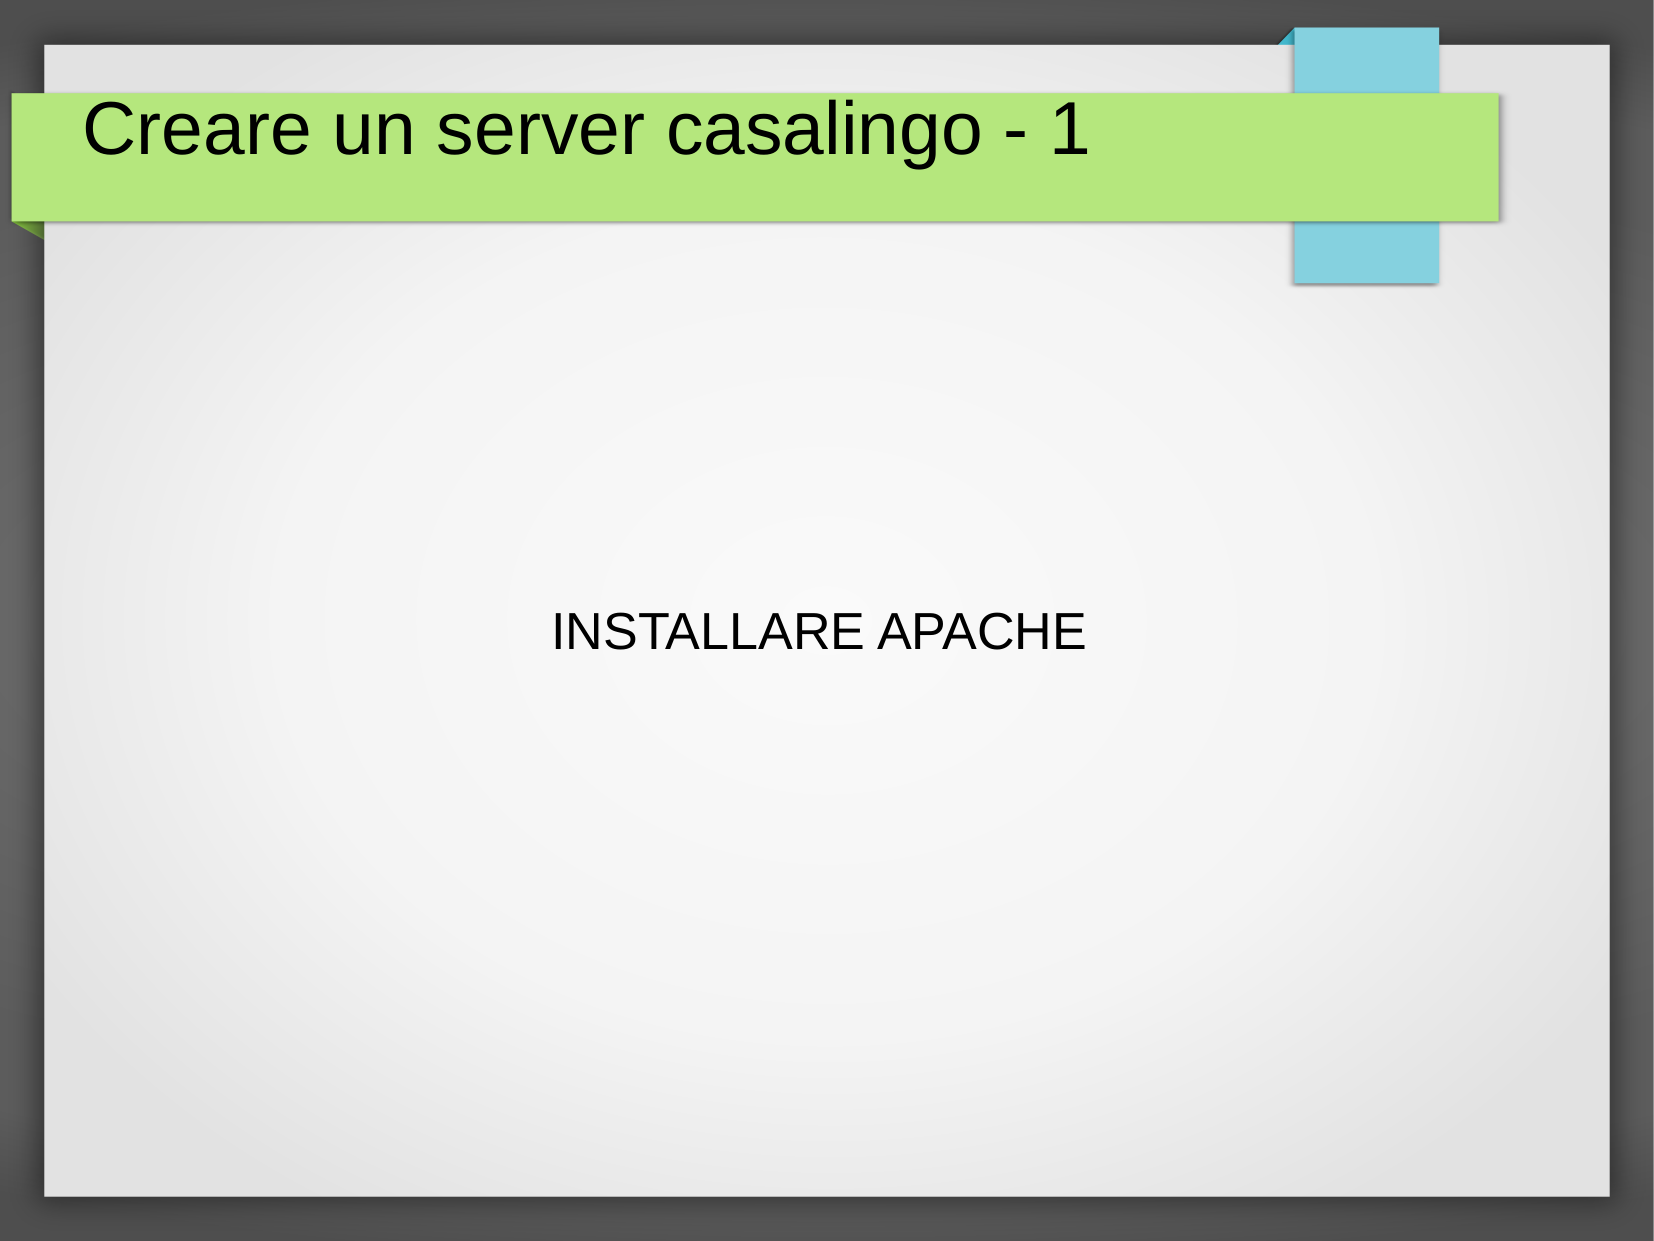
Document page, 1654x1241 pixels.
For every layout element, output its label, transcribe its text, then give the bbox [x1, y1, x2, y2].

title Creare un server casalingo - 1 [82, 44, 1264, 213]
subtitle INSTALLARE APACHE [82, 295, 1571, 1015]
picture [0, 0, 1654, 1241]
